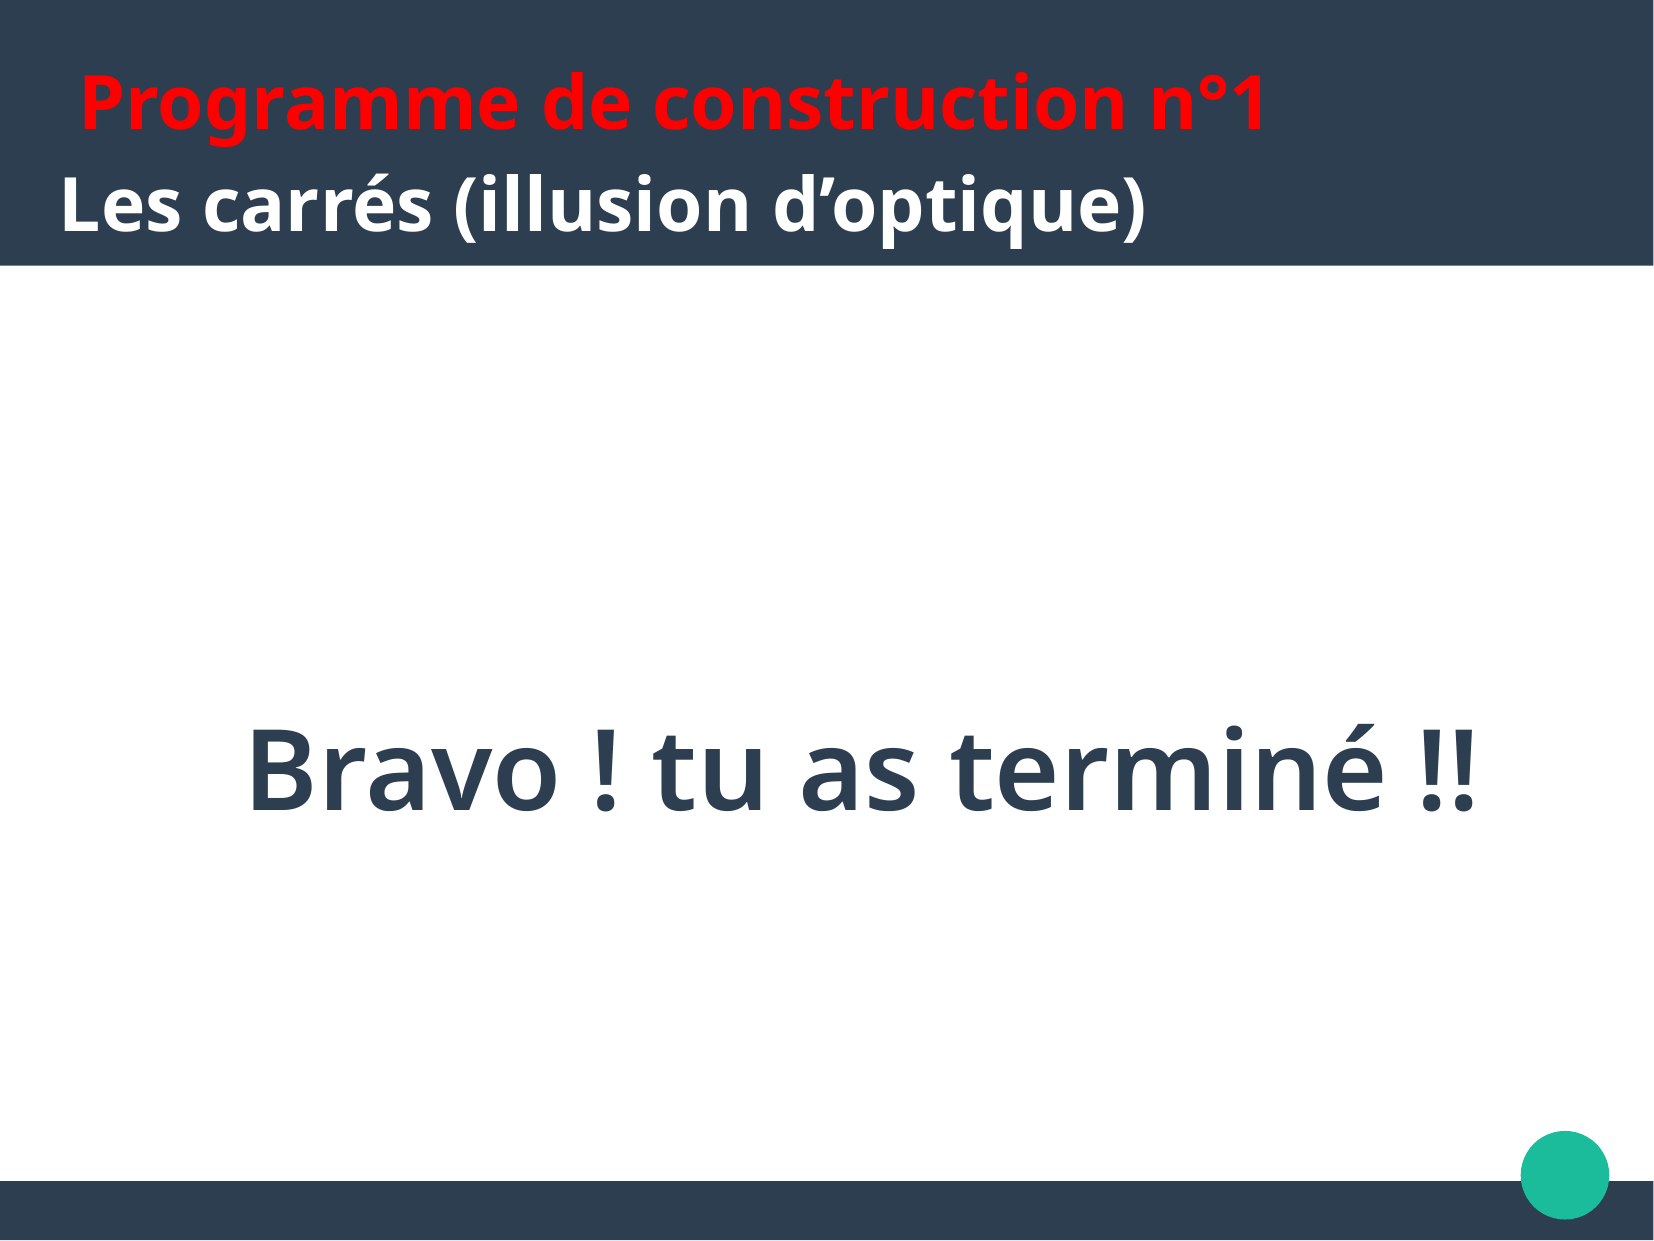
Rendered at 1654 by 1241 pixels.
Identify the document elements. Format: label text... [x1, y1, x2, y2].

list Bravo ! tu as terminé !! [59, 324, 1595, 1152]
title Programme de construction n°1 Les carrés (illusion d’optique) [59, 49, 1595, 207]
